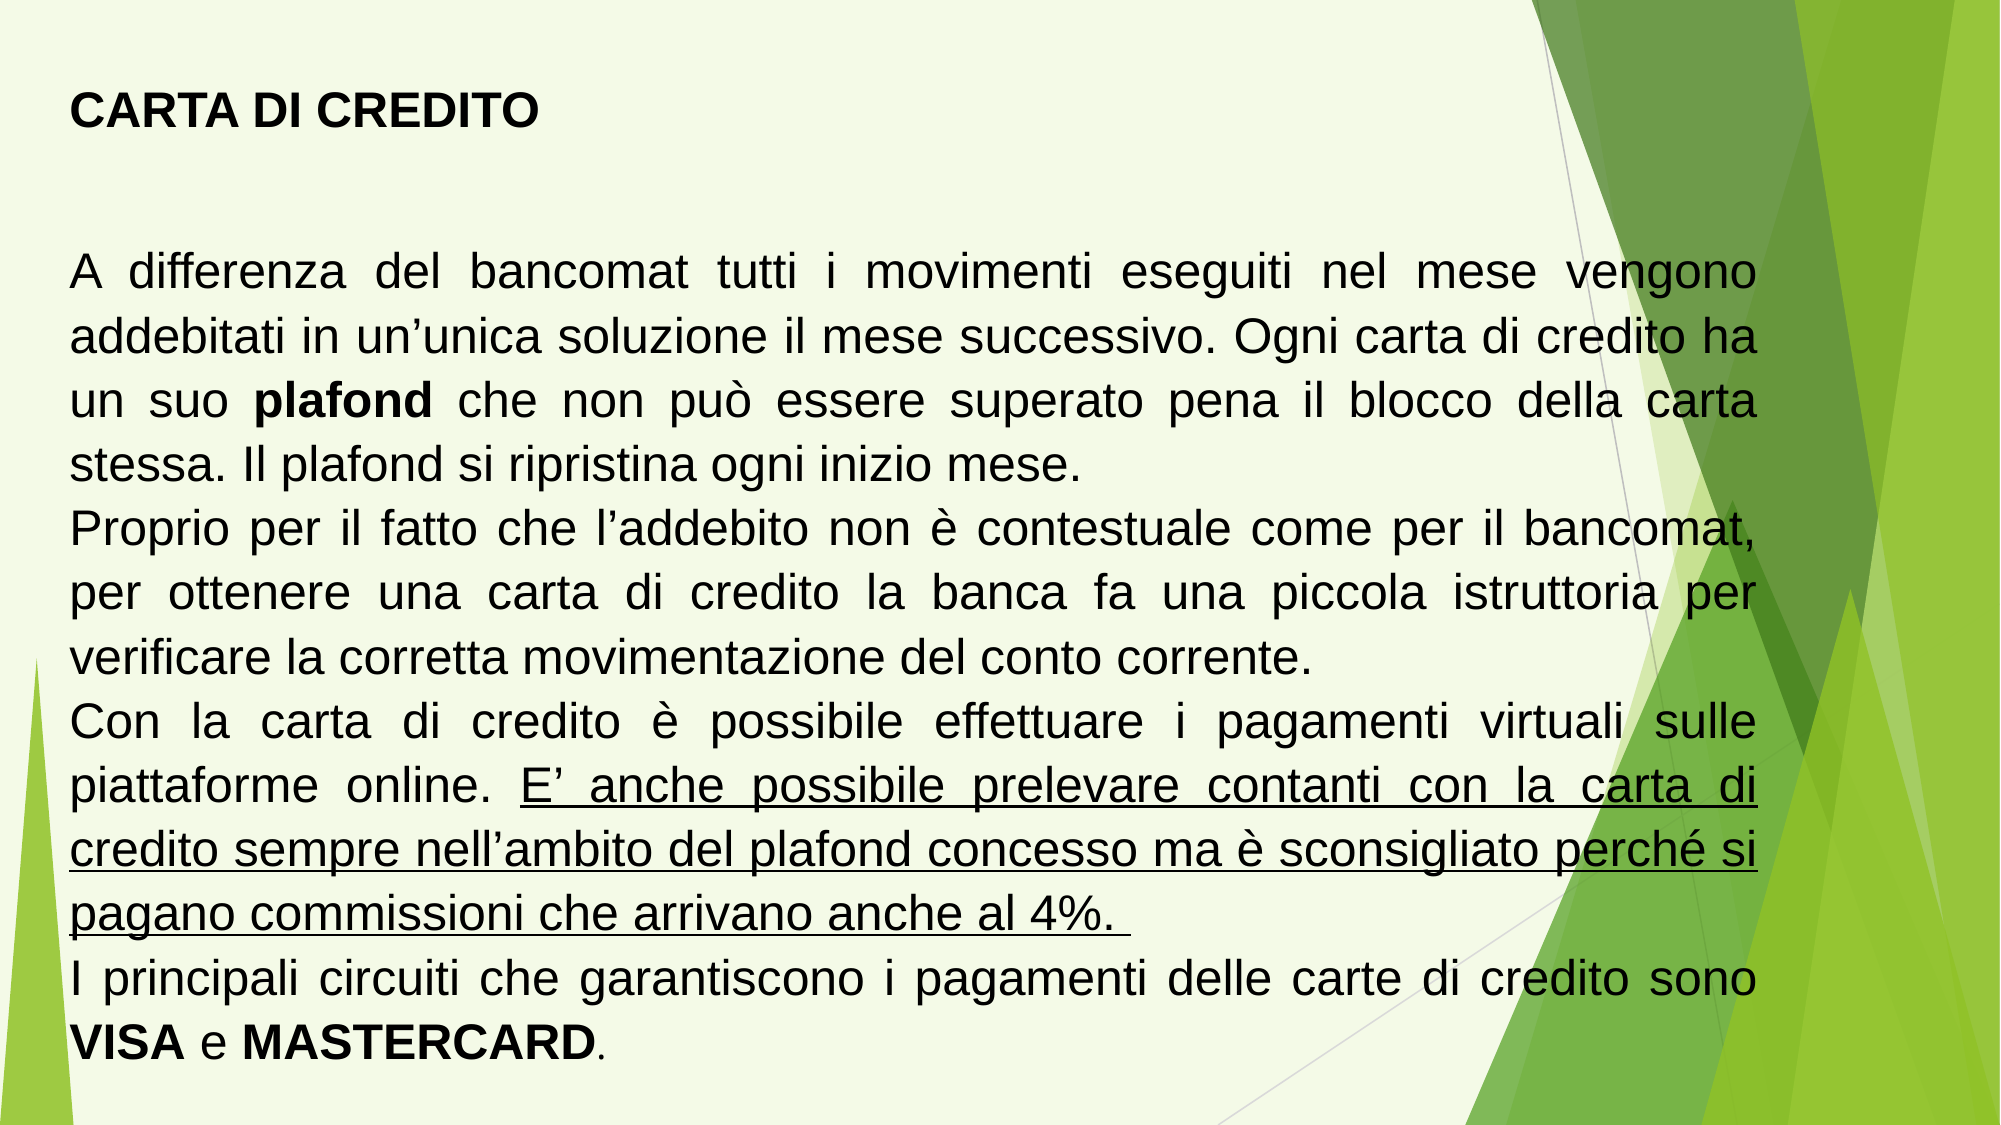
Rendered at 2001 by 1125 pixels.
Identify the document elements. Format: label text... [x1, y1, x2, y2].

text_box CARTA DI CREDITO A differenza del bancomat tutti i movimenti eseguiti nel mese vengono addebitati in un’unica soluzione il mese successivo. Ogni carta di credito ha un suo plafond che non può essere superato pena il blocco della carta stessa. Il plafond si ripristina ogni inizio mese. Proprio per il fatto che l’addebito non è contestuale come per il bancomat, per ottenere una carta di credito la banca fa una piccola istruttoria per verificare la corretta movimentazione del conto corrente. Con la carta di credito è possibile effettuare i pagamenti virtuali sulle piattaforme online. E’ anche possibile prelevare contanti con la carta di credito sempre nell’ambito del plafond concesso ma è sconsigliato perché si pagano commissioni che arrivano anche al 4%. I principali circuiti che garantiscono i pagamenti delle carte di credito sono VISA e MASTERCARD. [54, 65, 1773, 1077]
